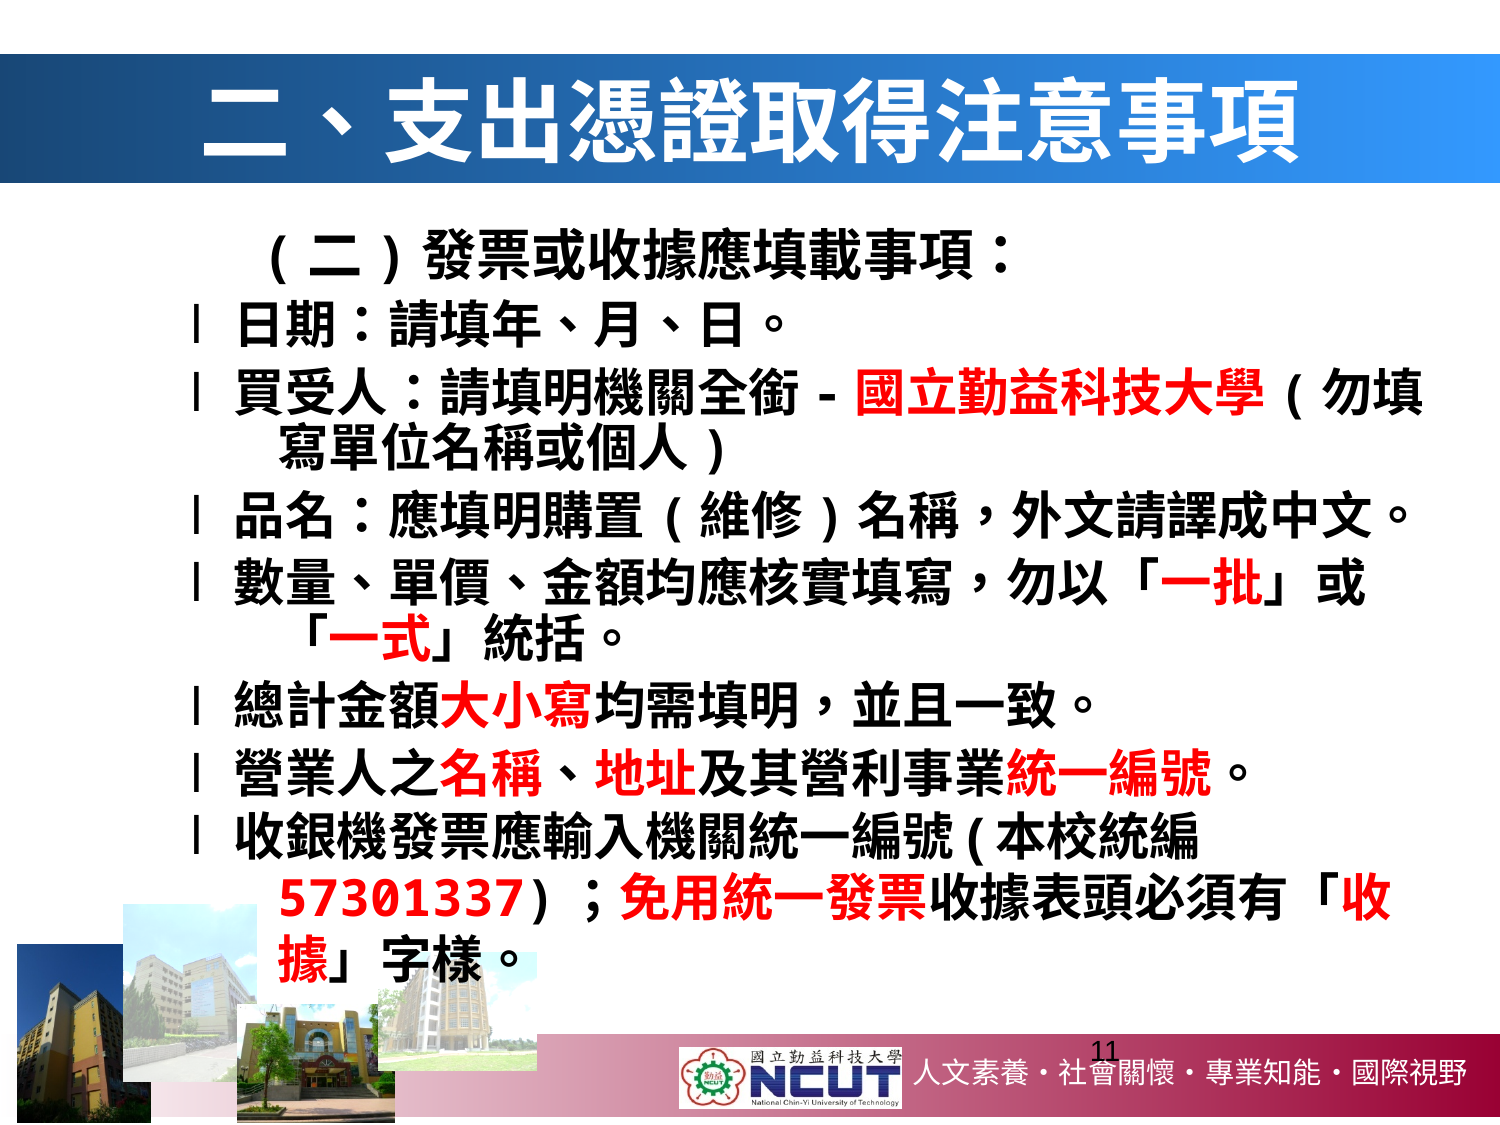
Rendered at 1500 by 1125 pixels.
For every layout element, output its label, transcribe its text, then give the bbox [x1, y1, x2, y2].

title 二、支出憑證取得注意事項 [0, 54, 1500, 183]
text_box [1074, 1024, 1426, 1103]
list (二)發票或收據應填載事項： 日期：請填年、月、日。 買受人：請填明機關全銜-國立勤益科技大學(勿填寫單位名稱或個人) 品名：應填明購置(維修)名稱，外文請譯成中文。 數量、單價、金額均應核實填寫，勿以「一批」或「一式」統括。 總計金額大小寫均需填明，並且一致。 營業人之名稱、地址及其營利事業統一編號。 收銀機發票應輸入機關統一編號(本校統編57301337)；免用統一發票收據表頭必須有「收據」字樣。 [64, 220, 1447, 1012]
